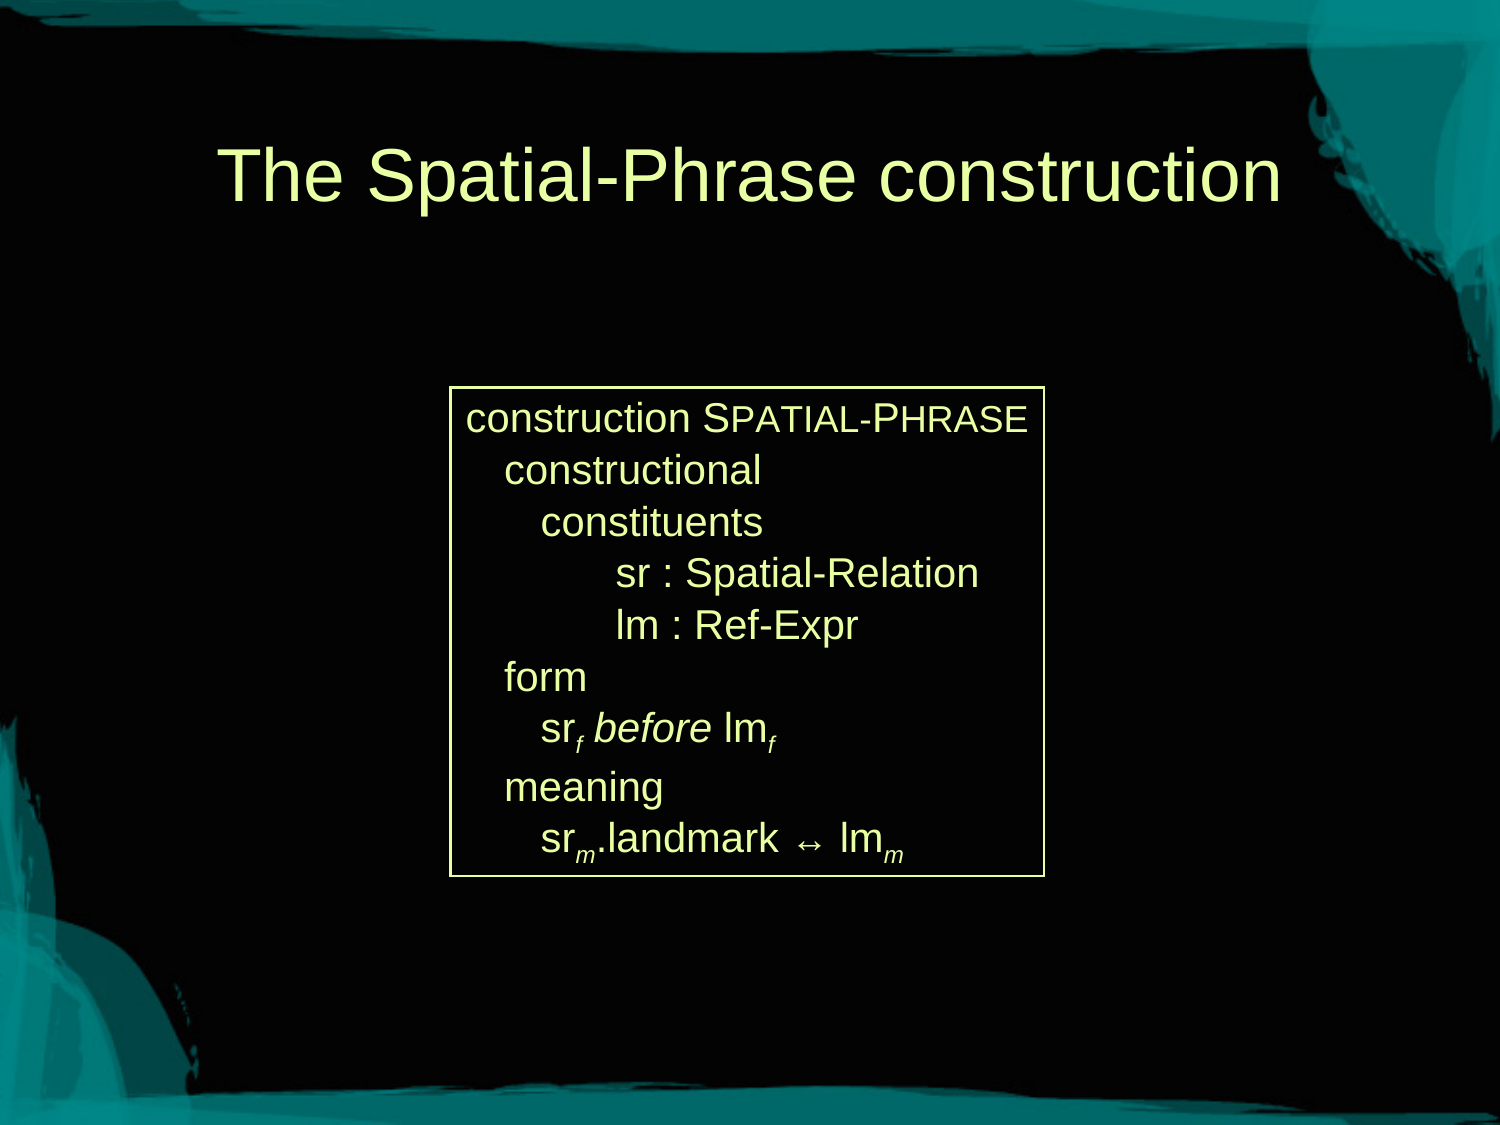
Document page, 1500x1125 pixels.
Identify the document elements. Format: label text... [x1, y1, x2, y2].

title The Spatial-Phrase construction [112, 87, 1388, 263]
text_box construction SPATIAL-PHRASE constructional constituents sr : Spatial-Relation lm : Ref-Expr form srf before lmf meaning srm.landmark ↔ lmm [450, 387, 1045, 876]
picture [0, 0, 1500, 1125]
